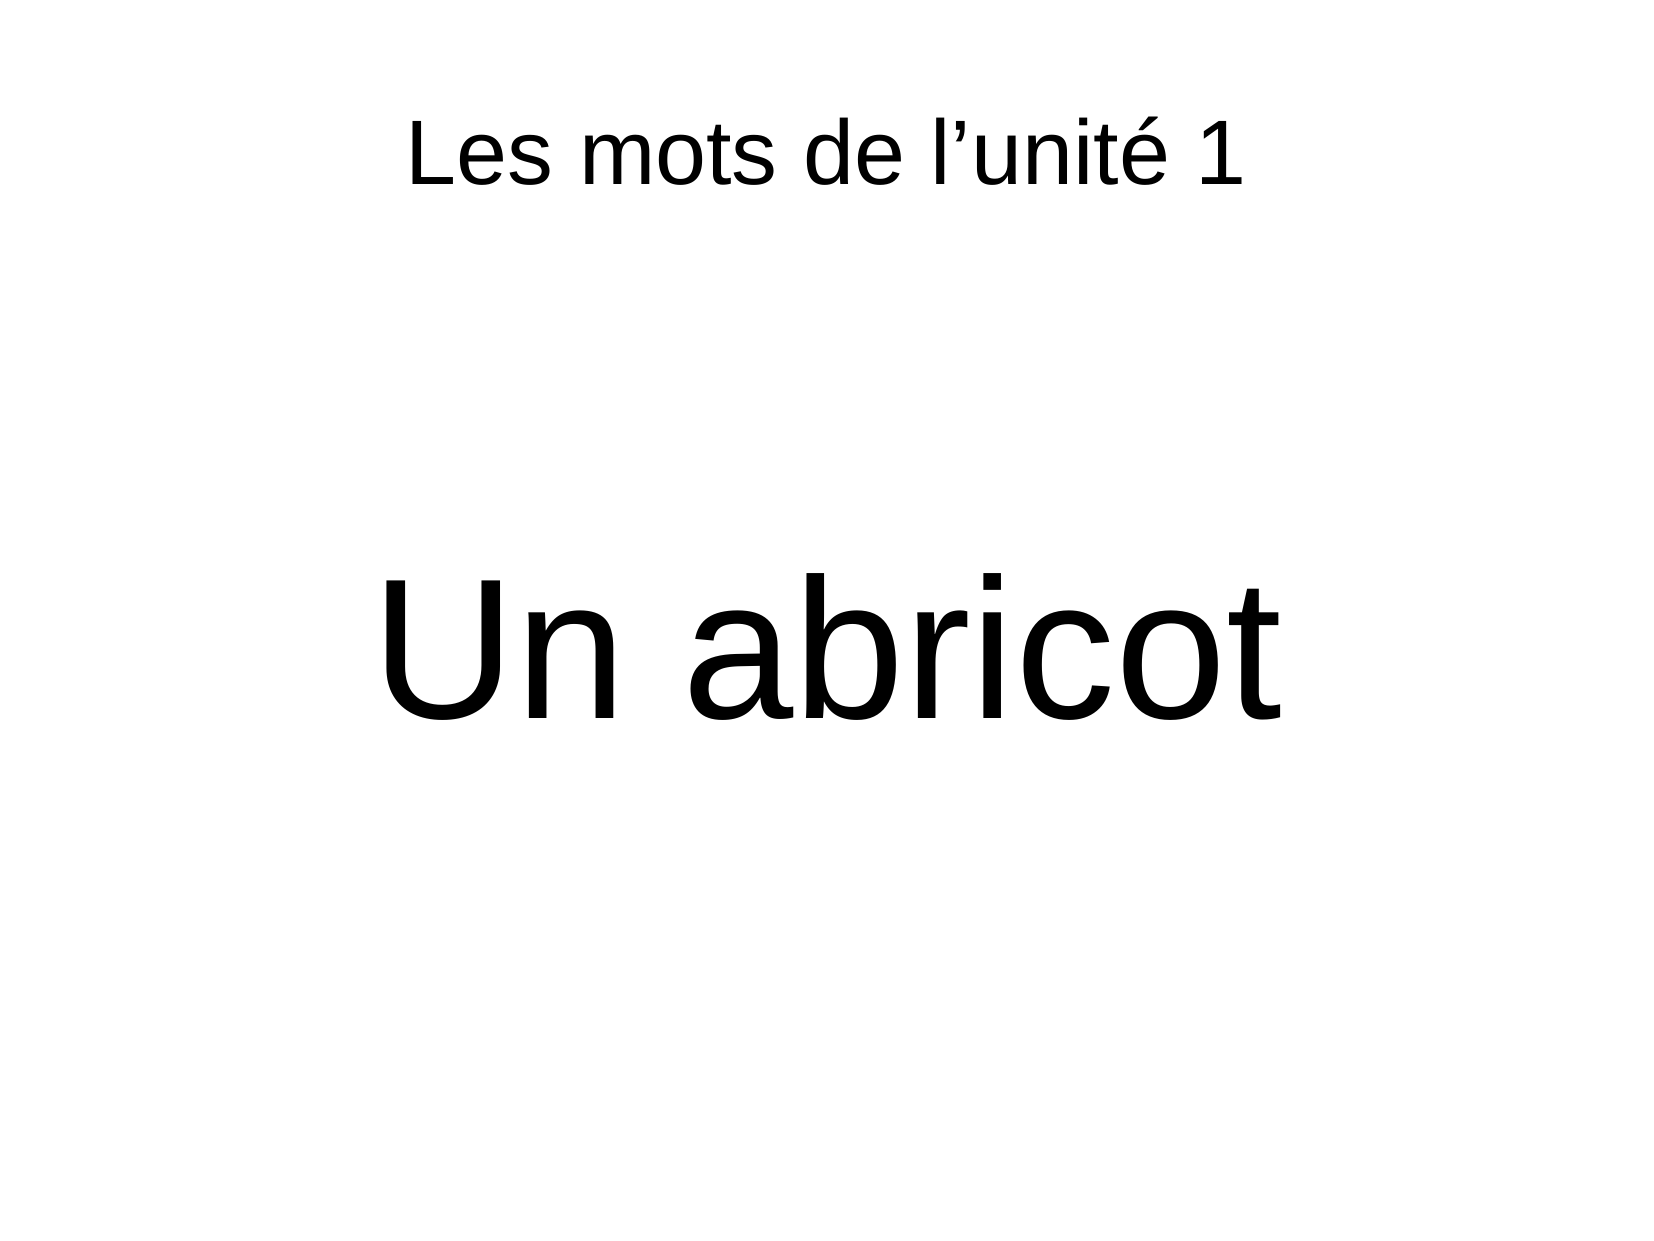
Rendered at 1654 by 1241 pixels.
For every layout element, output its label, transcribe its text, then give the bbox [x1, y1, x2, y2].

title Les mots de l’unité 1 [82, 49, 1571, 257]
subtitle Un abricot [82, 290, 1571, 1010]
